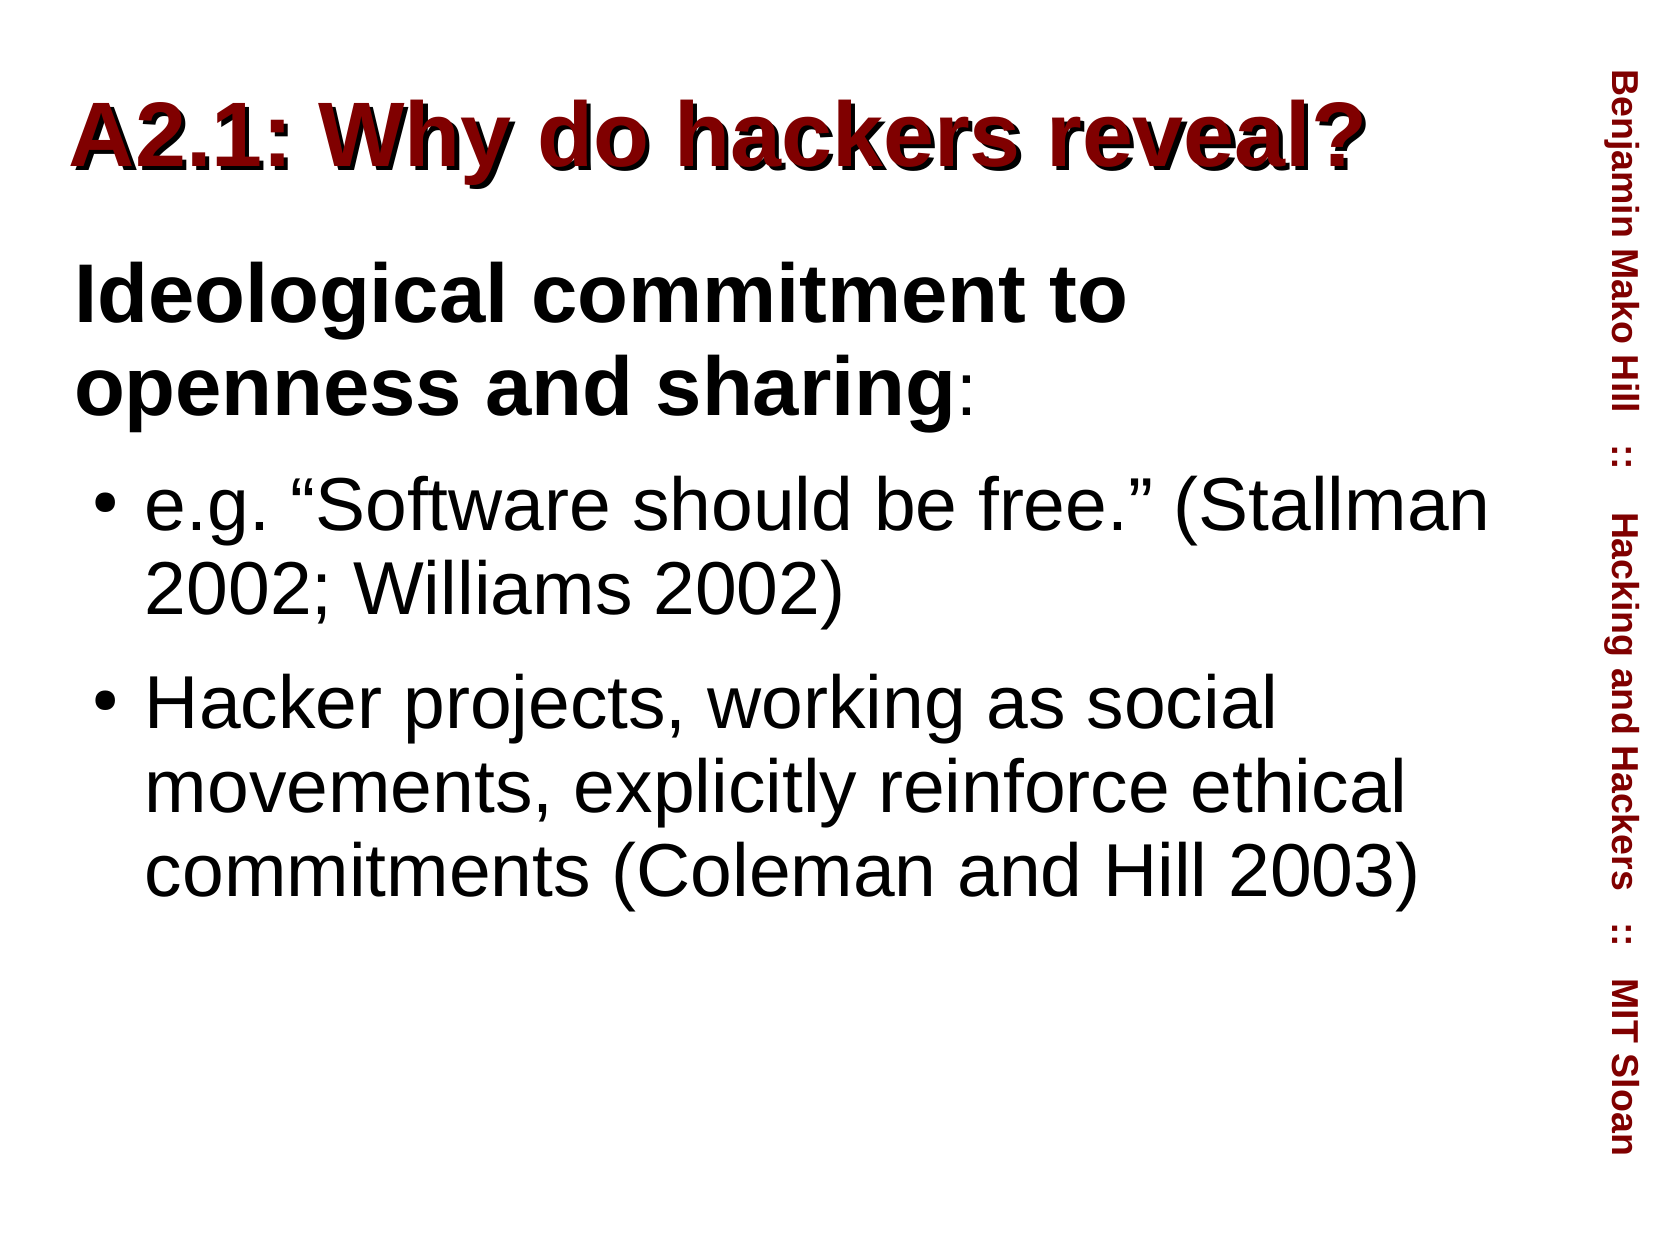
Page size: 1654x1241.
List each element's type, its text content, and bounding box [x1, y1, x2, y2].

list Ideological commitment to openness and sharing: e.g. “Software should be free.” (Stallman 2002; Williams 2002) Hacker projects, working as social movements, explicitly reinforce ethical commitments (Coleman and Hill 2003) [74, 247, 1534, 1172]
title A2.1: Why do hackers reveal? [68, 31, 1542, 239]
